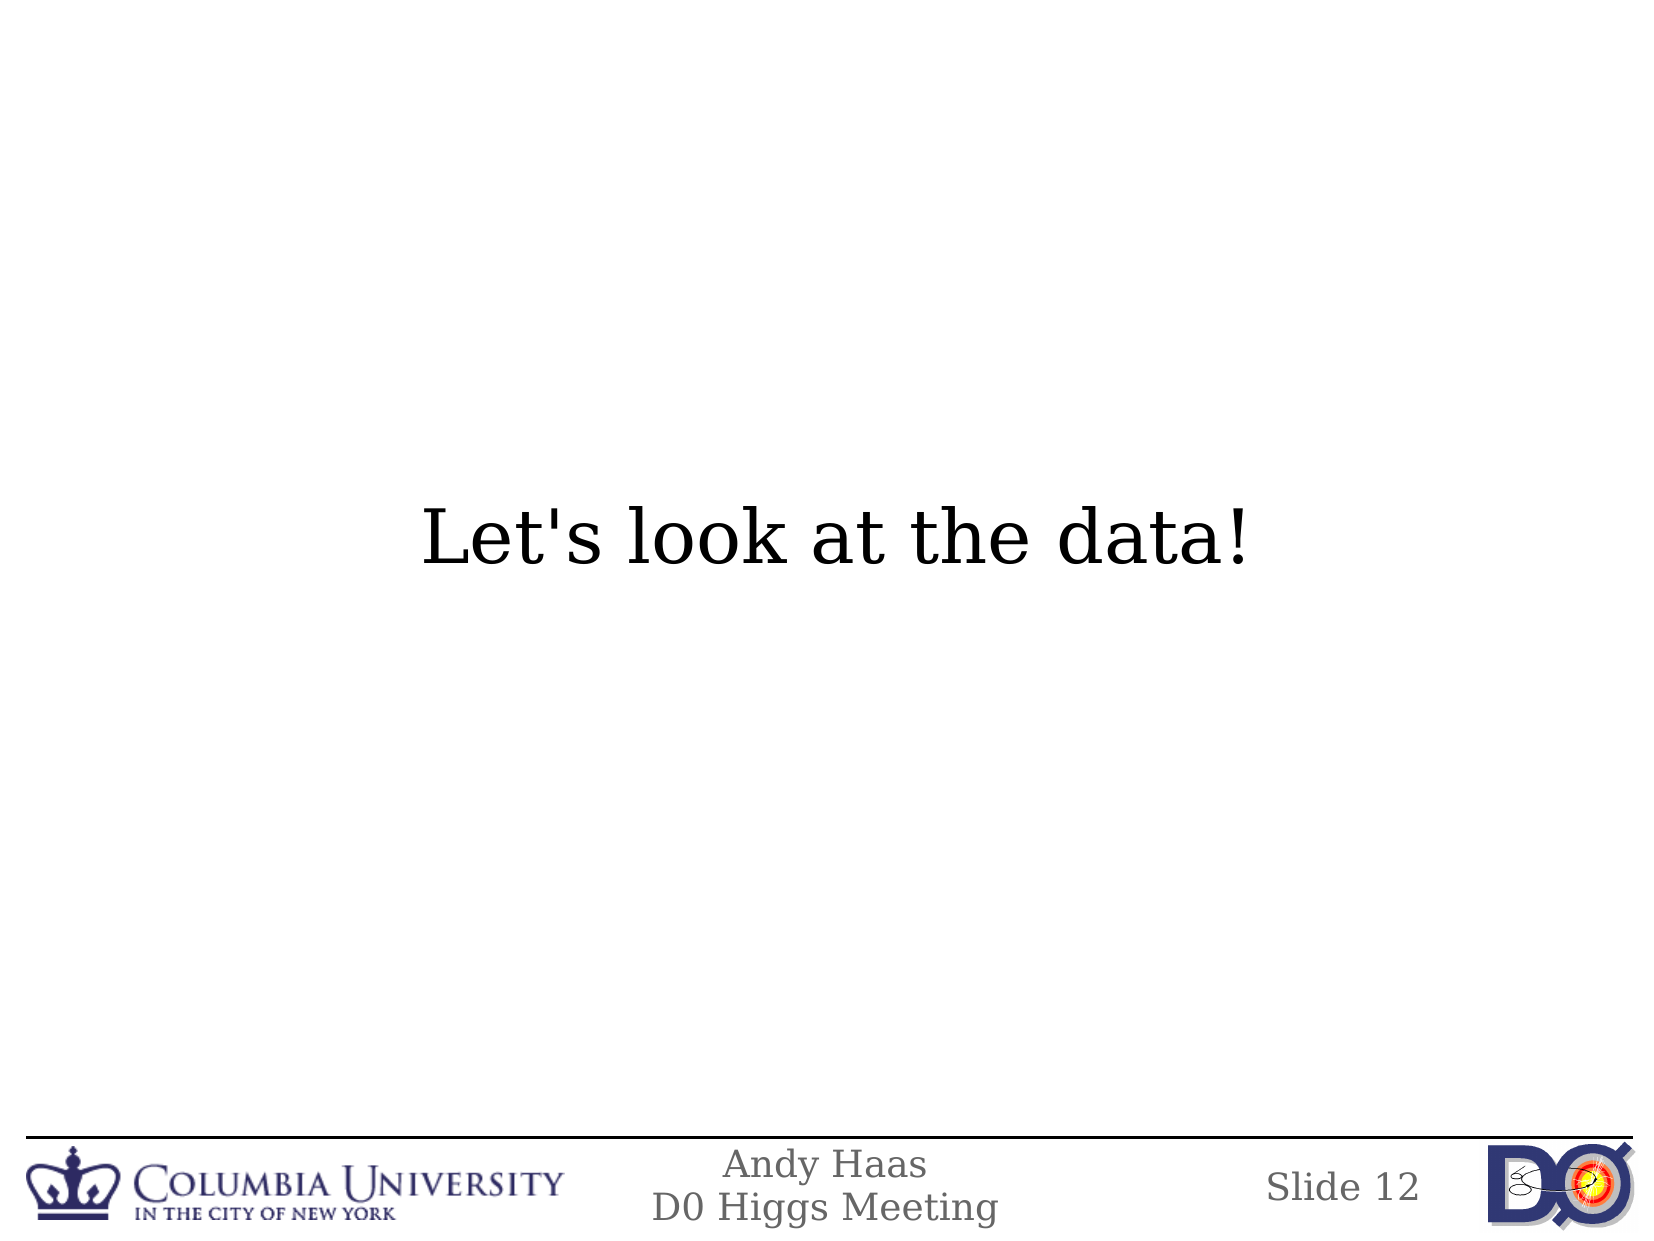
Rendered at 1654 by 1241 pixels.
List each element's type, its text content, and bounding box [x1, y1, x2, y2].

picture [26, 1146, 565, 1220]
text_box Let's look at the data! [420, 494, 1256, 582]
picture [1479, 1140, 1639, 1233]
